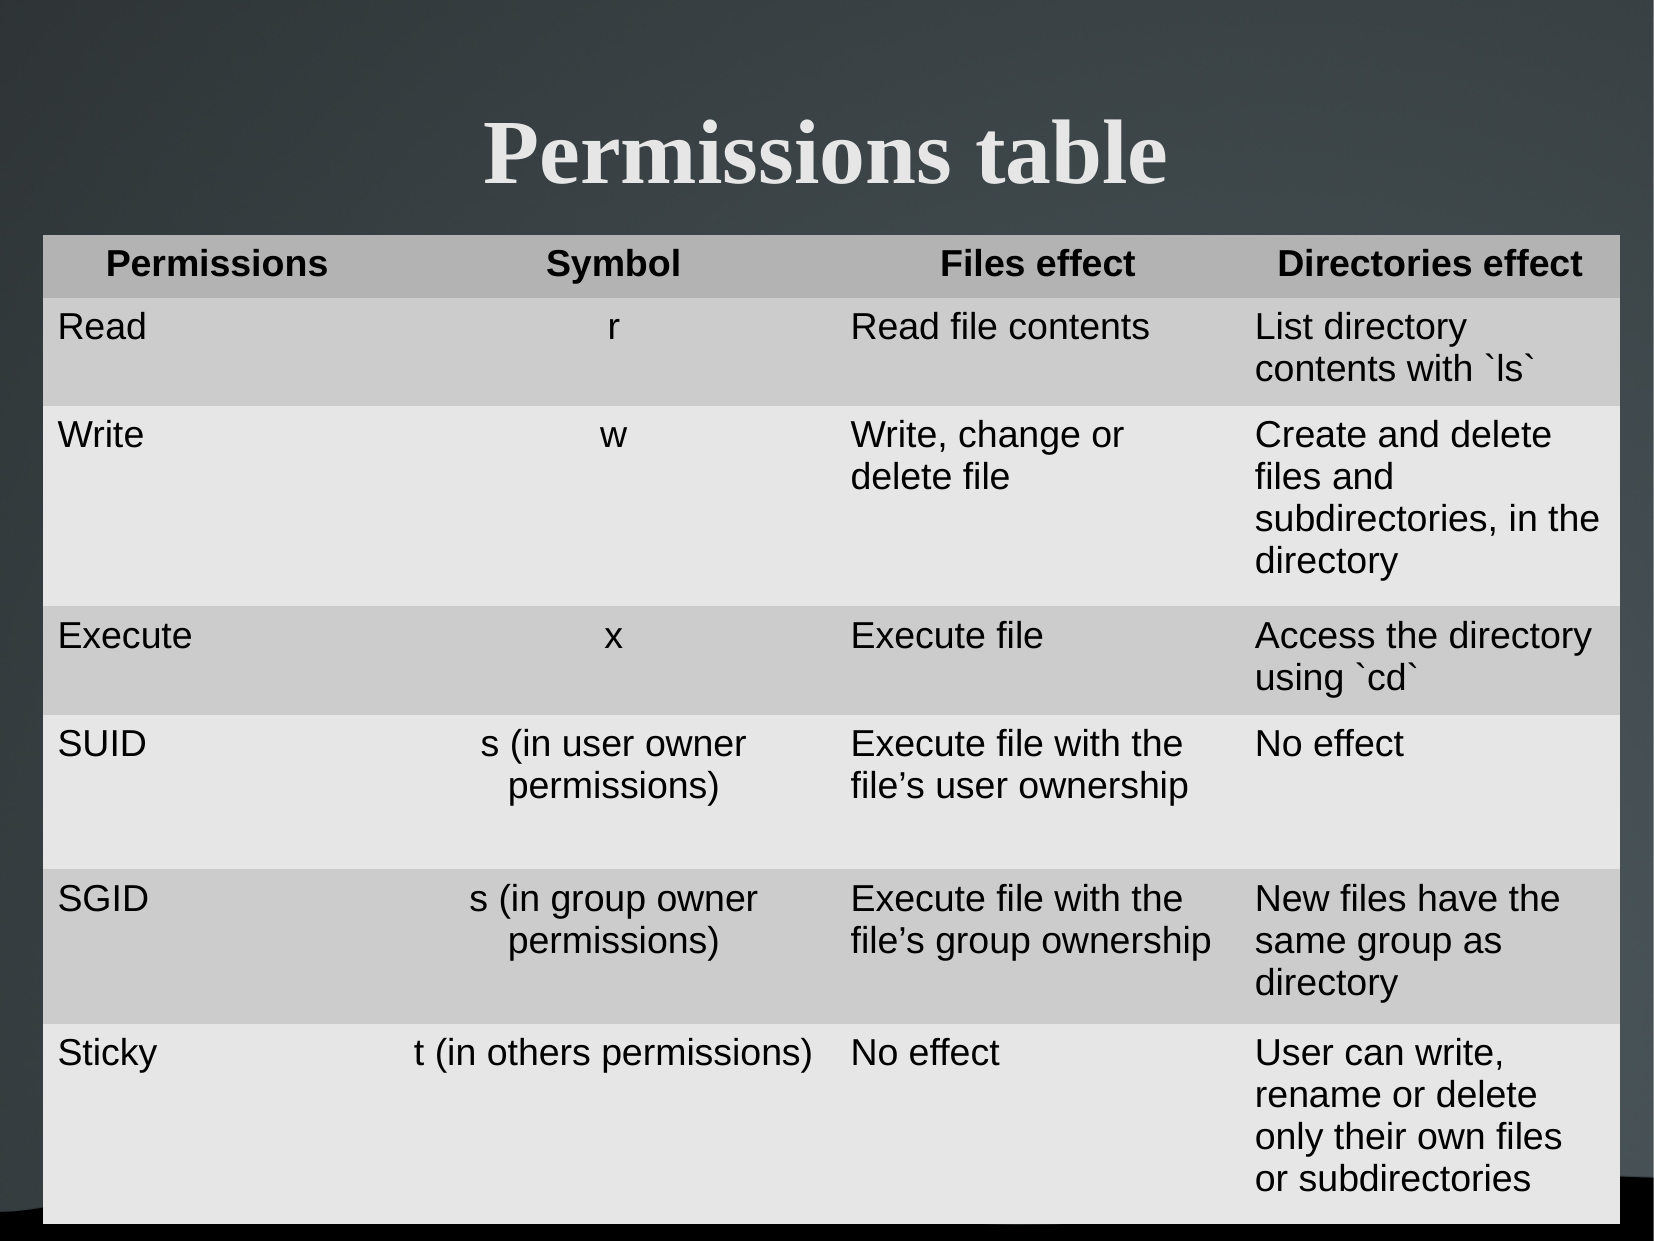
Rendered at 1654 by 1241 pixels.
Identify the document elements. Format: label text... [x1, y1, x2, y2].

table_cell x [392, 606, 836, 715]
table_cell Read file contents [836, 298, 1240, 406]
table_header Permissions [43, 235, 392, 298]
table_cell r [392, 298, 836, 406]
table_cell SUID [43, 715, 392, 869]
picture [0, 0, 1654, 1241]
table_cell Sticky [43, 1024, 392, 1224]
title Permissions table [82, 49, 1571, 235]
table_cell Create and delete files and subdirectories, in the directory [1240, 406, 1620, 606]
table_cell New files have the same group as directory [1240, 869, 1620, 1024]
table_cell t (in others permissions) [392, 1024, 836, 1224]
table_header Directories effect [1240, 235, 1620, 298]
table_cell Write, change or delete file [836, 406, 1240, 606]
table_header Symbol [392, 235, 836, 298]
table_cell Execute file [836, 606, 1240, 715]
table_cell Execute file with the file’s user ownership [836, 715, 1240, 869]
table_cell No effect [836, 1024, 1240, 1224]
table_cell Execute [43, 606, 392, 715]
table_cell Read [43, 298, 392, 406]
table_header Files effect [836, 235, 1240, 298]
table_cell User can write, rename or delete only their own files or subdirectories [1240, 1024, 1620, 1224]
table_cell w [392, 406, 836, 606]
table_cell Execute file with the file’s group ownership [836, 869, 1240, 1024]
table_cell s (in group owner permissions) [392, 869, 836, 1024]
table_cell Write [43, 406, 392, 606]
table_cell List directory contents with `ls` [1240, 298, 1620, 406]
table_cell No effect [1240, 715, 1620, 869]
table_cell Access the directory using `cd` [1240, 606, 1620, 715]
table_cell s (in user owner permissions) [392, 715, 836, 869]
table_cell SGID [43, 869, 392, 1024]
